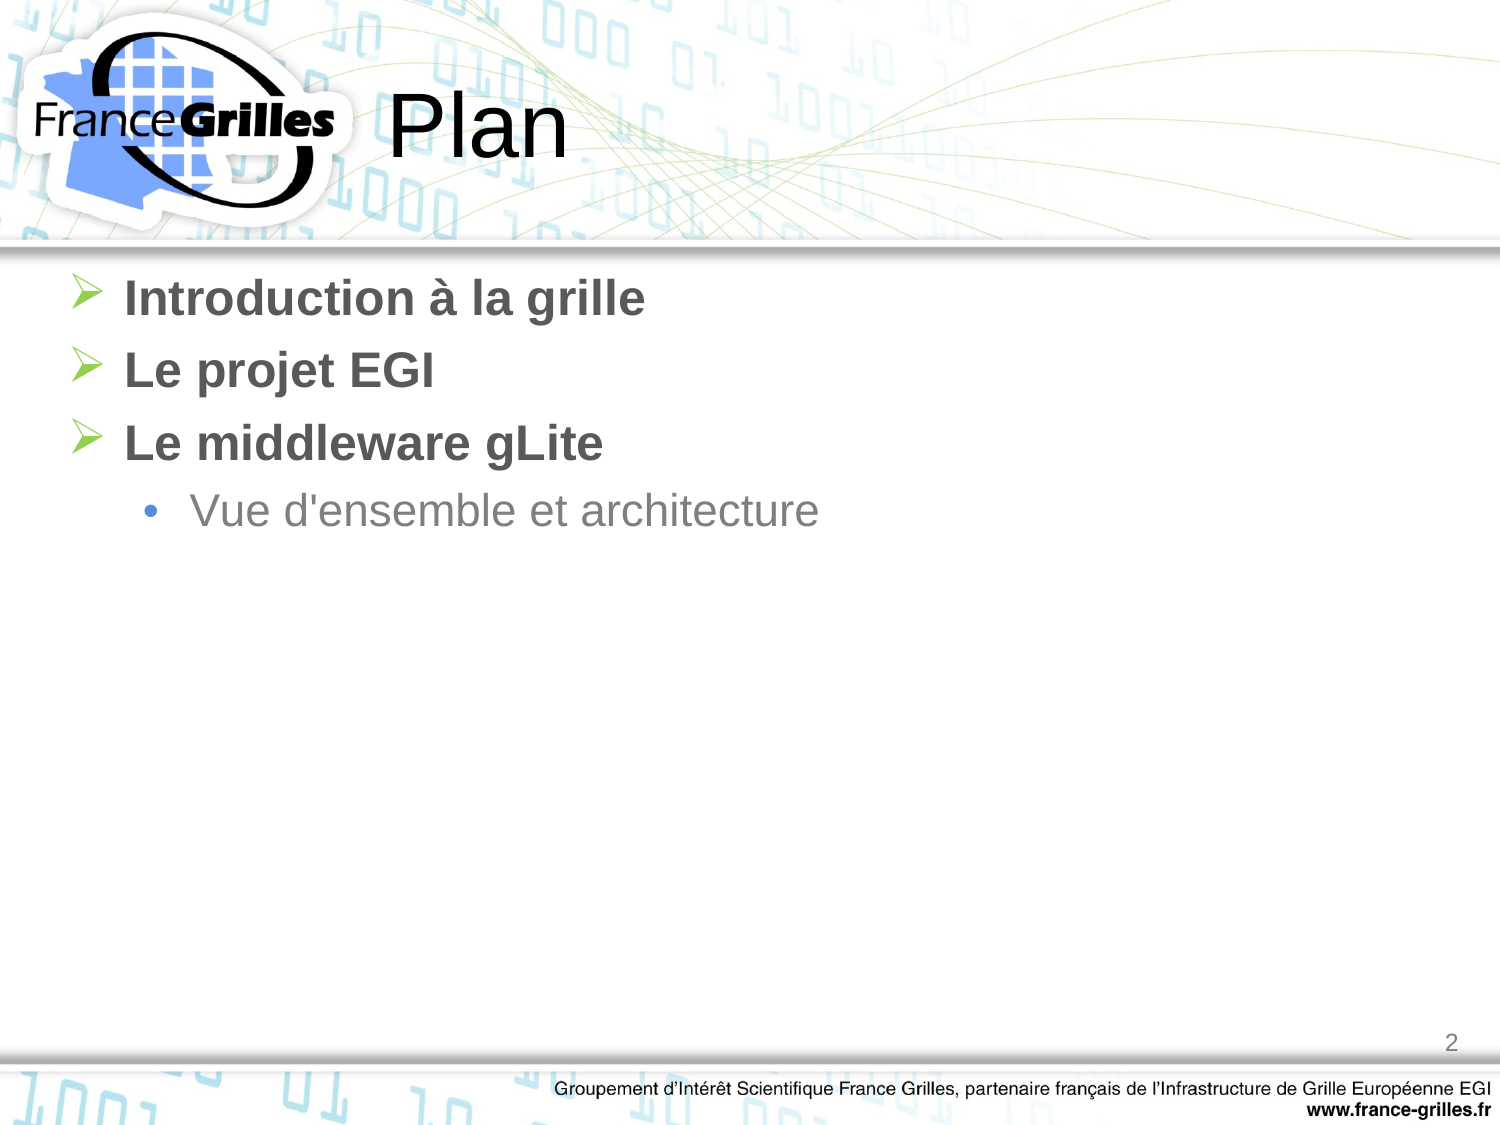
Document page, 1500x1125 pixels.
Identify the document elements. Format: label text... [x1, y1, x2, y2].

picture [0, 0, 1500, 1125]
title Plan [372, 0, 1459, 251]
list Introduction à la grille Le projet EGI Le middleware gLite Vue d'ensemble et architecture [53, 262, 1459, 1024]
